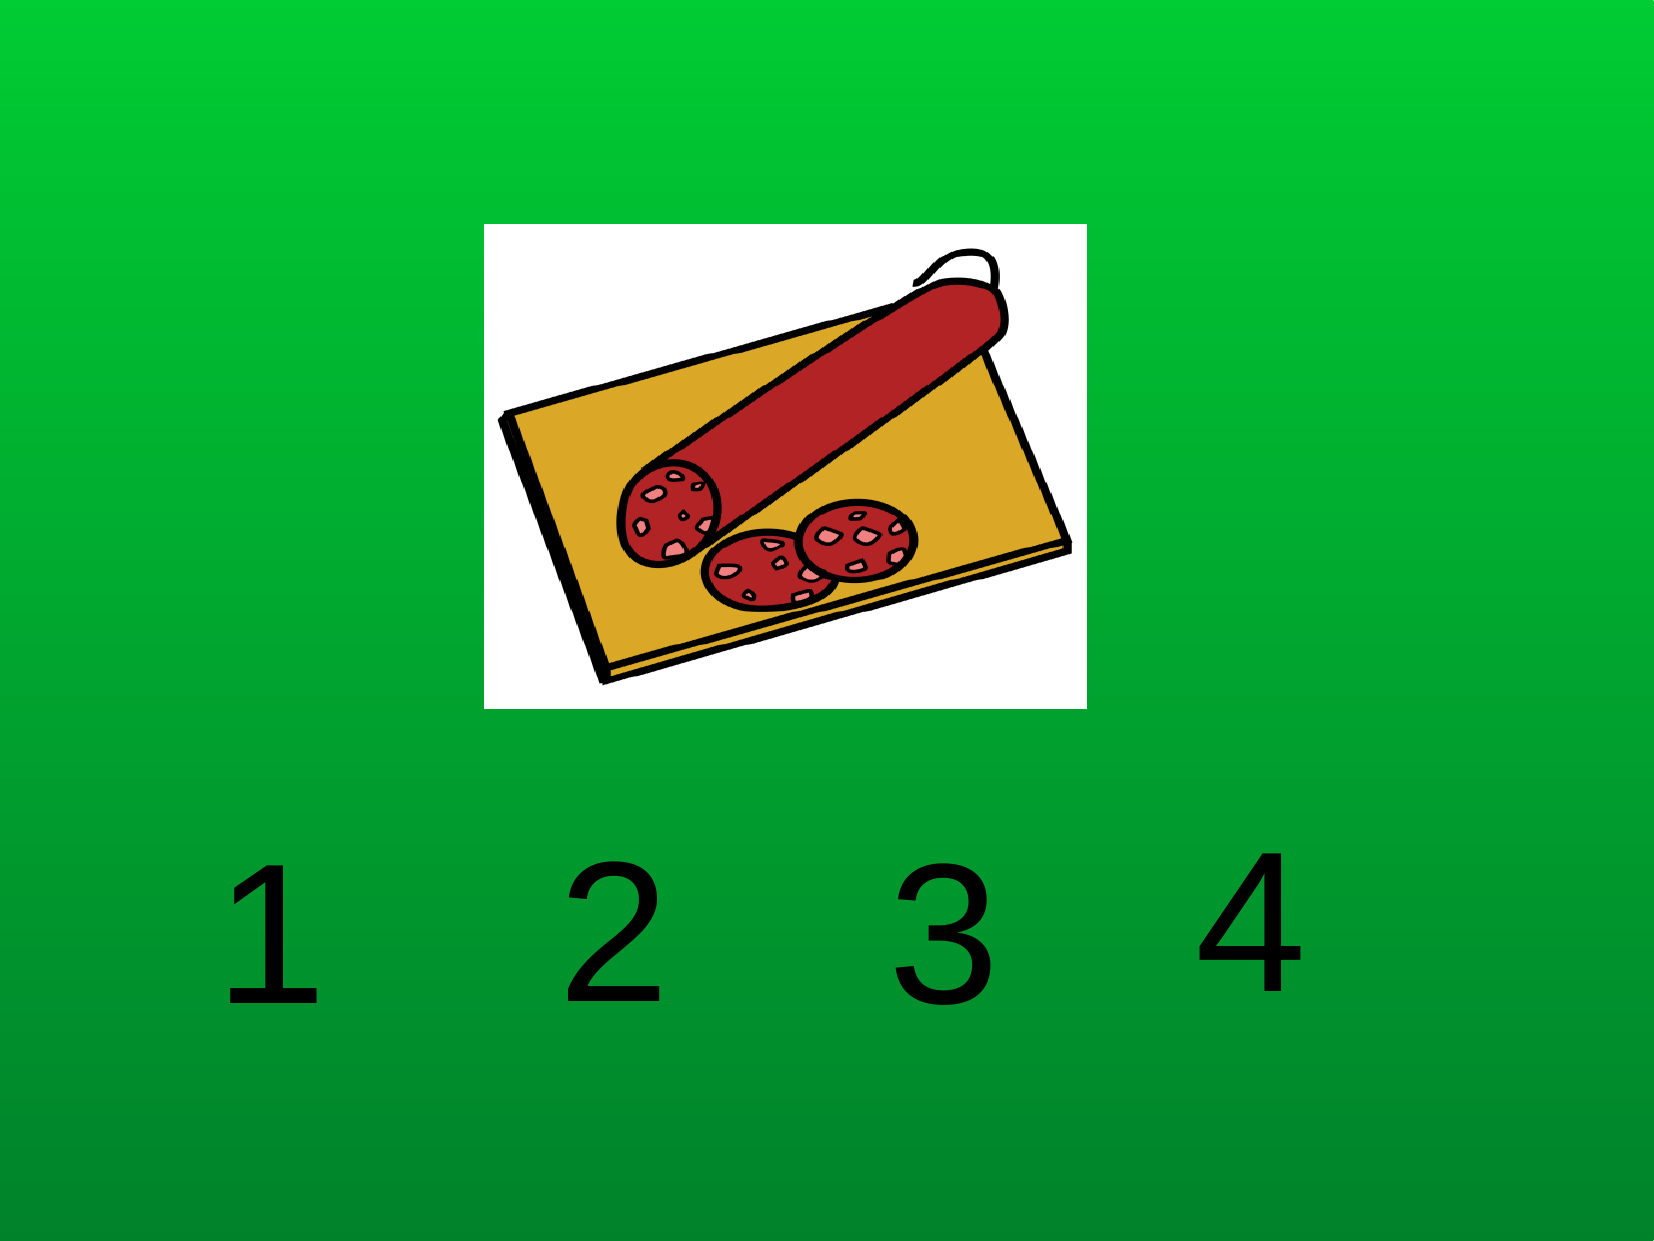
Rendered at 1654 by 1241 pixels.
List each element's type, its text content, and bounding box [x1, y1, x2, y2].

text_box 4 [1181, 803, 1418, 1042]
text_box 2 [543, 812, 780, 1052]
text_box 1 [200, 814, 438, 1054]
text_box 3 [874, 814, 1111, 1054]
picture [484, 224, 1087, 709]
